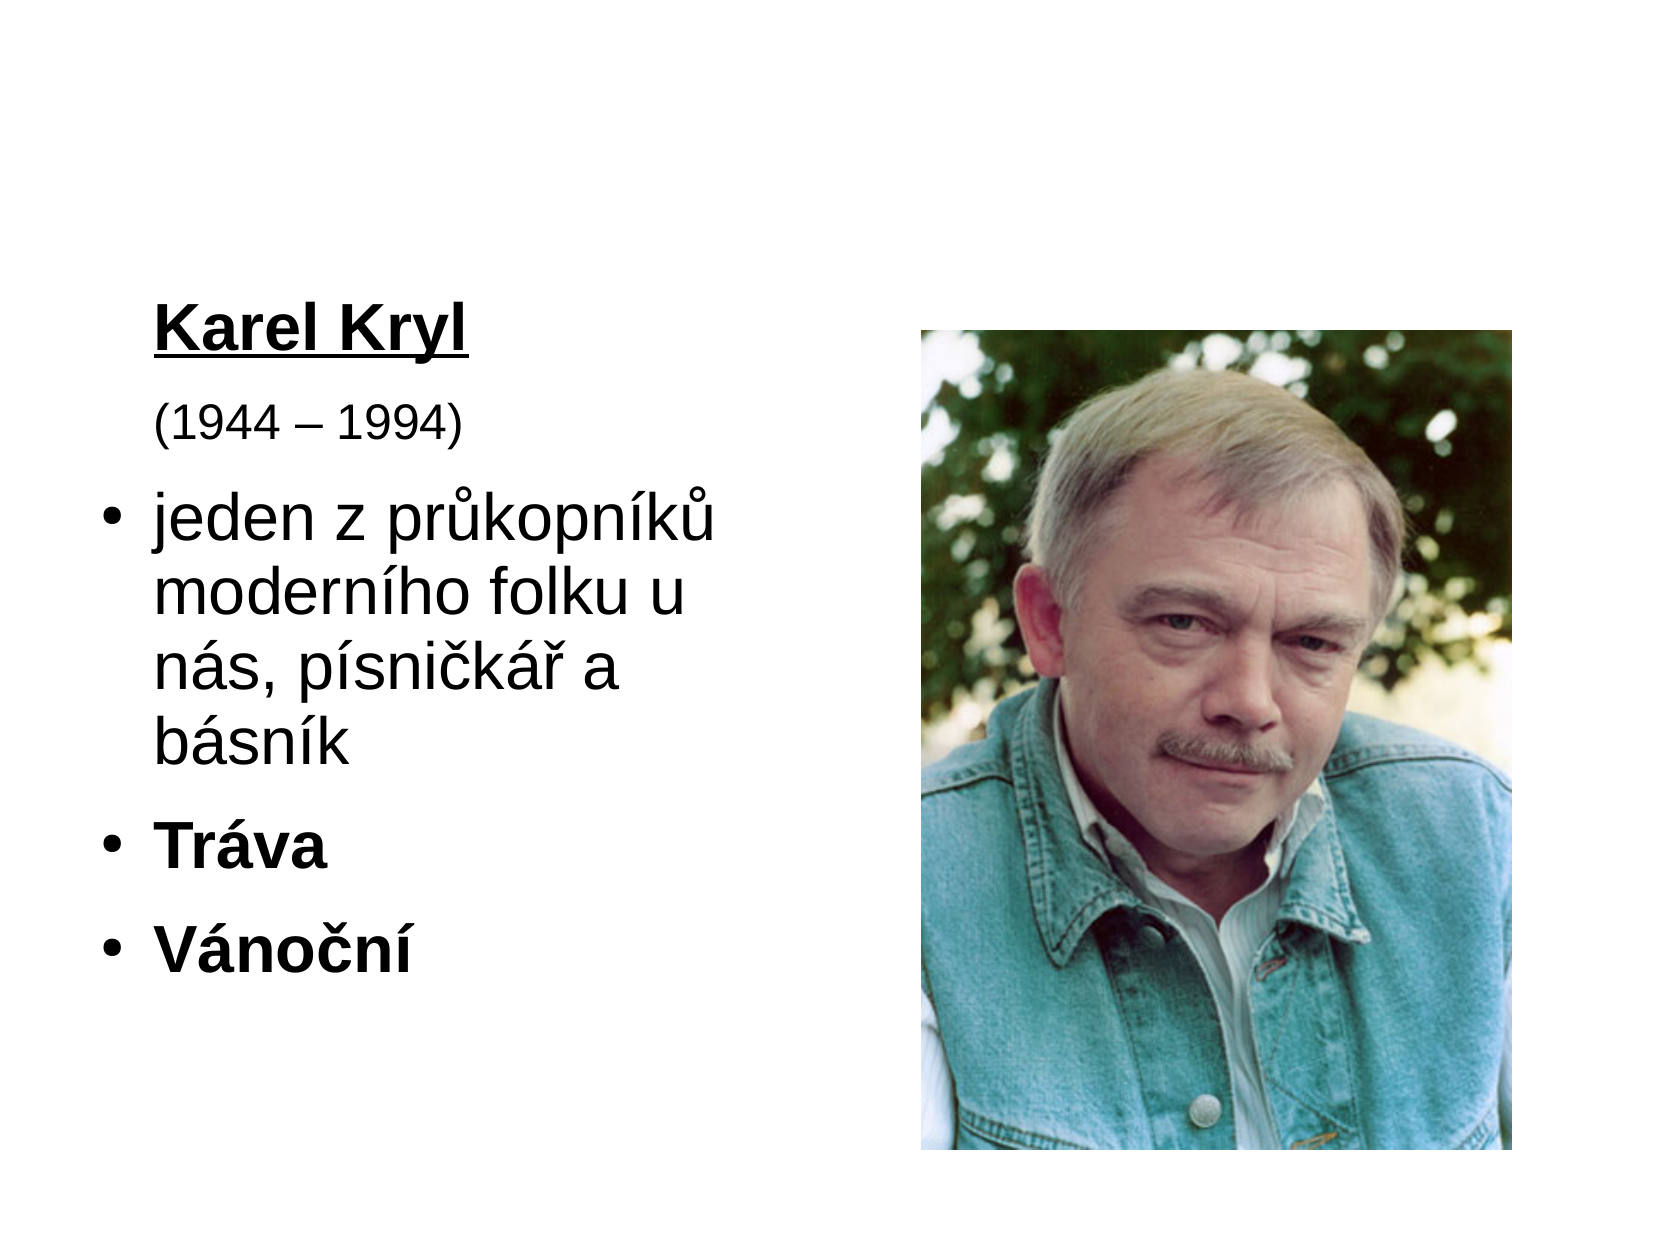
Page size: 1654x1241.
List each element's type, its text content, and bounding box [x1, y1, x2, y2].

picture [921, 330, 1512, 1150]
list Karel Kryl (1944 – 1994) jeden z průkopníků moderního folku u nás, písničkář a básník Tráva Vánoční [82, 290, 809, 1109]
